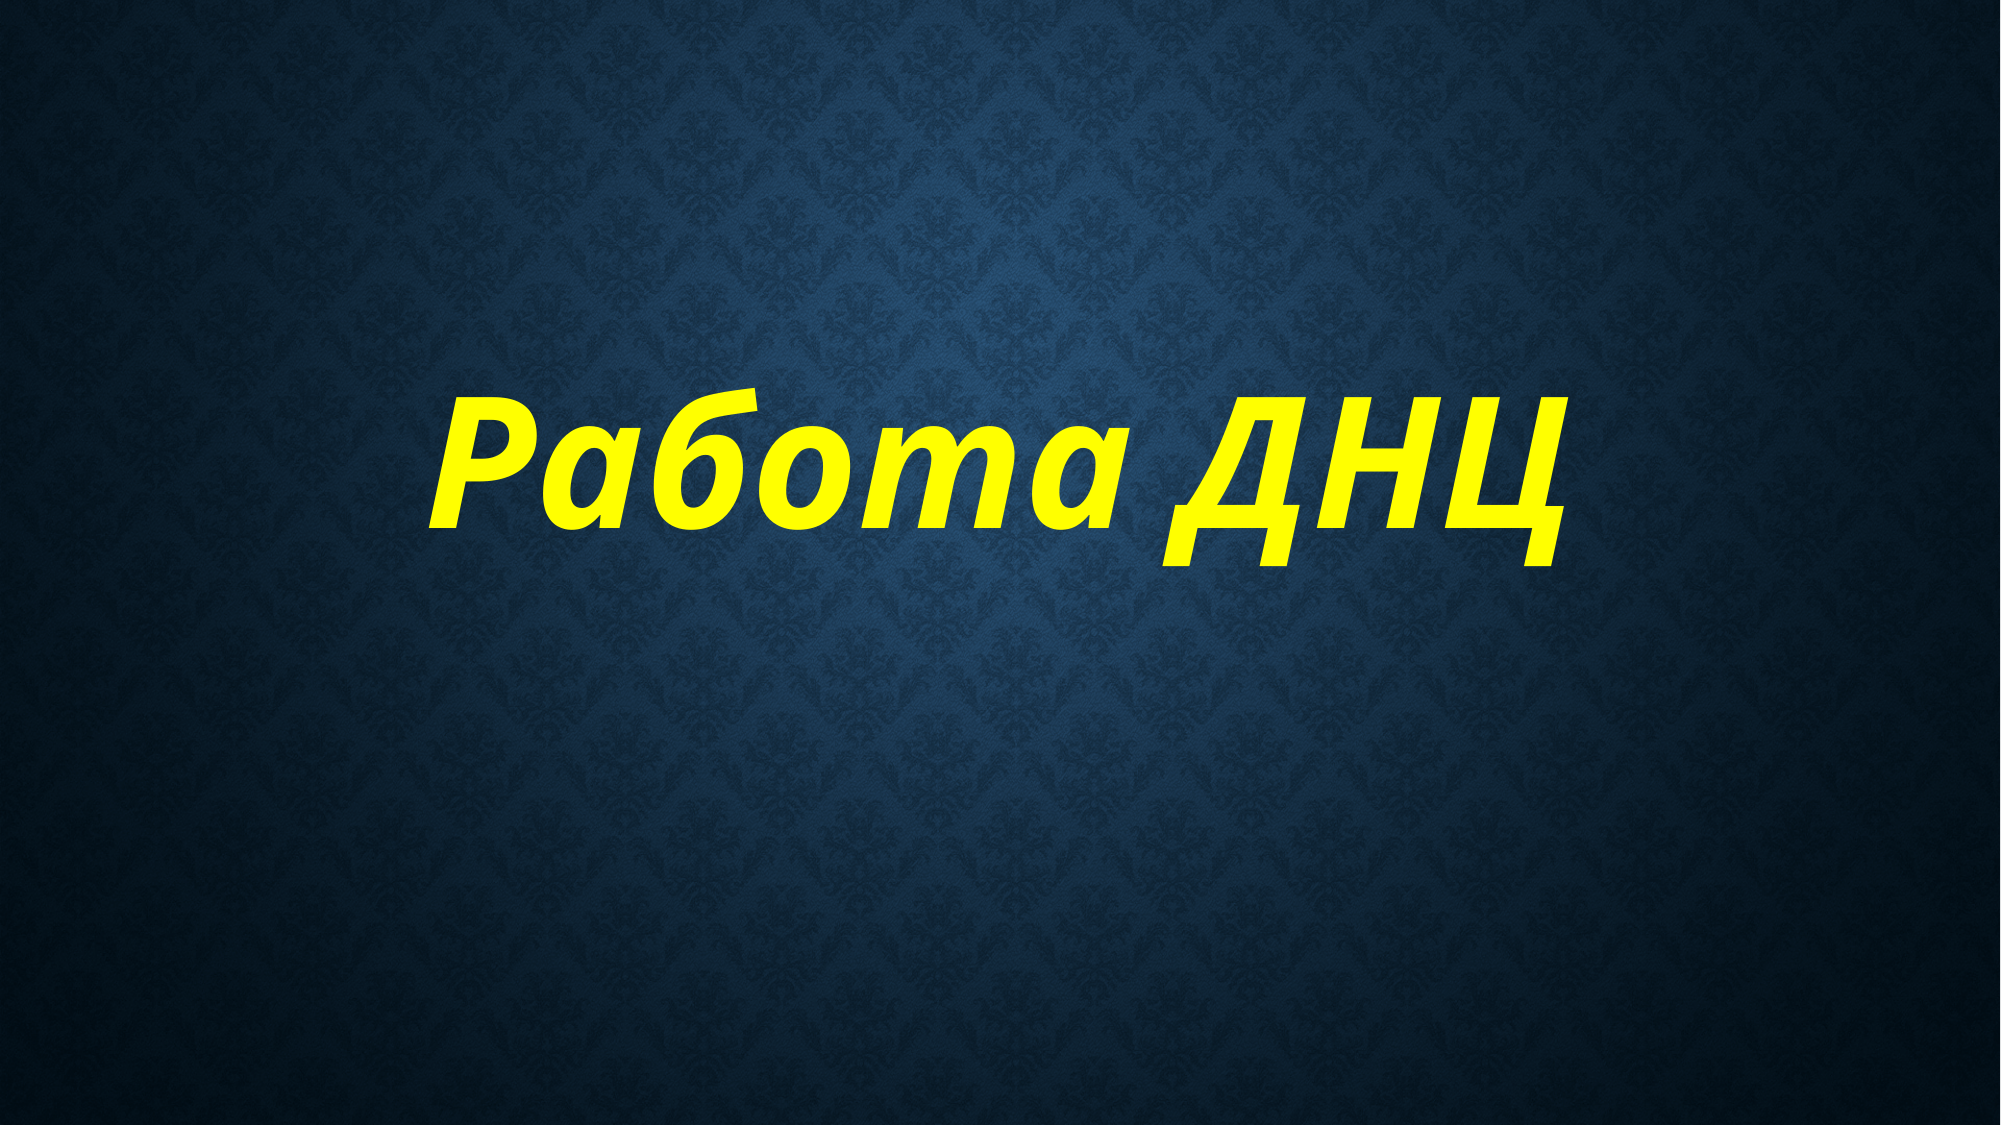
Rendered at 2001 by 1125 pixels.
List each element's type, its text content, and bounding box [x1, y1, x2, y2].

title Работа ДНЦ [261, 184, 1739, 576]
picture [0, 0, 2001, 1125]
